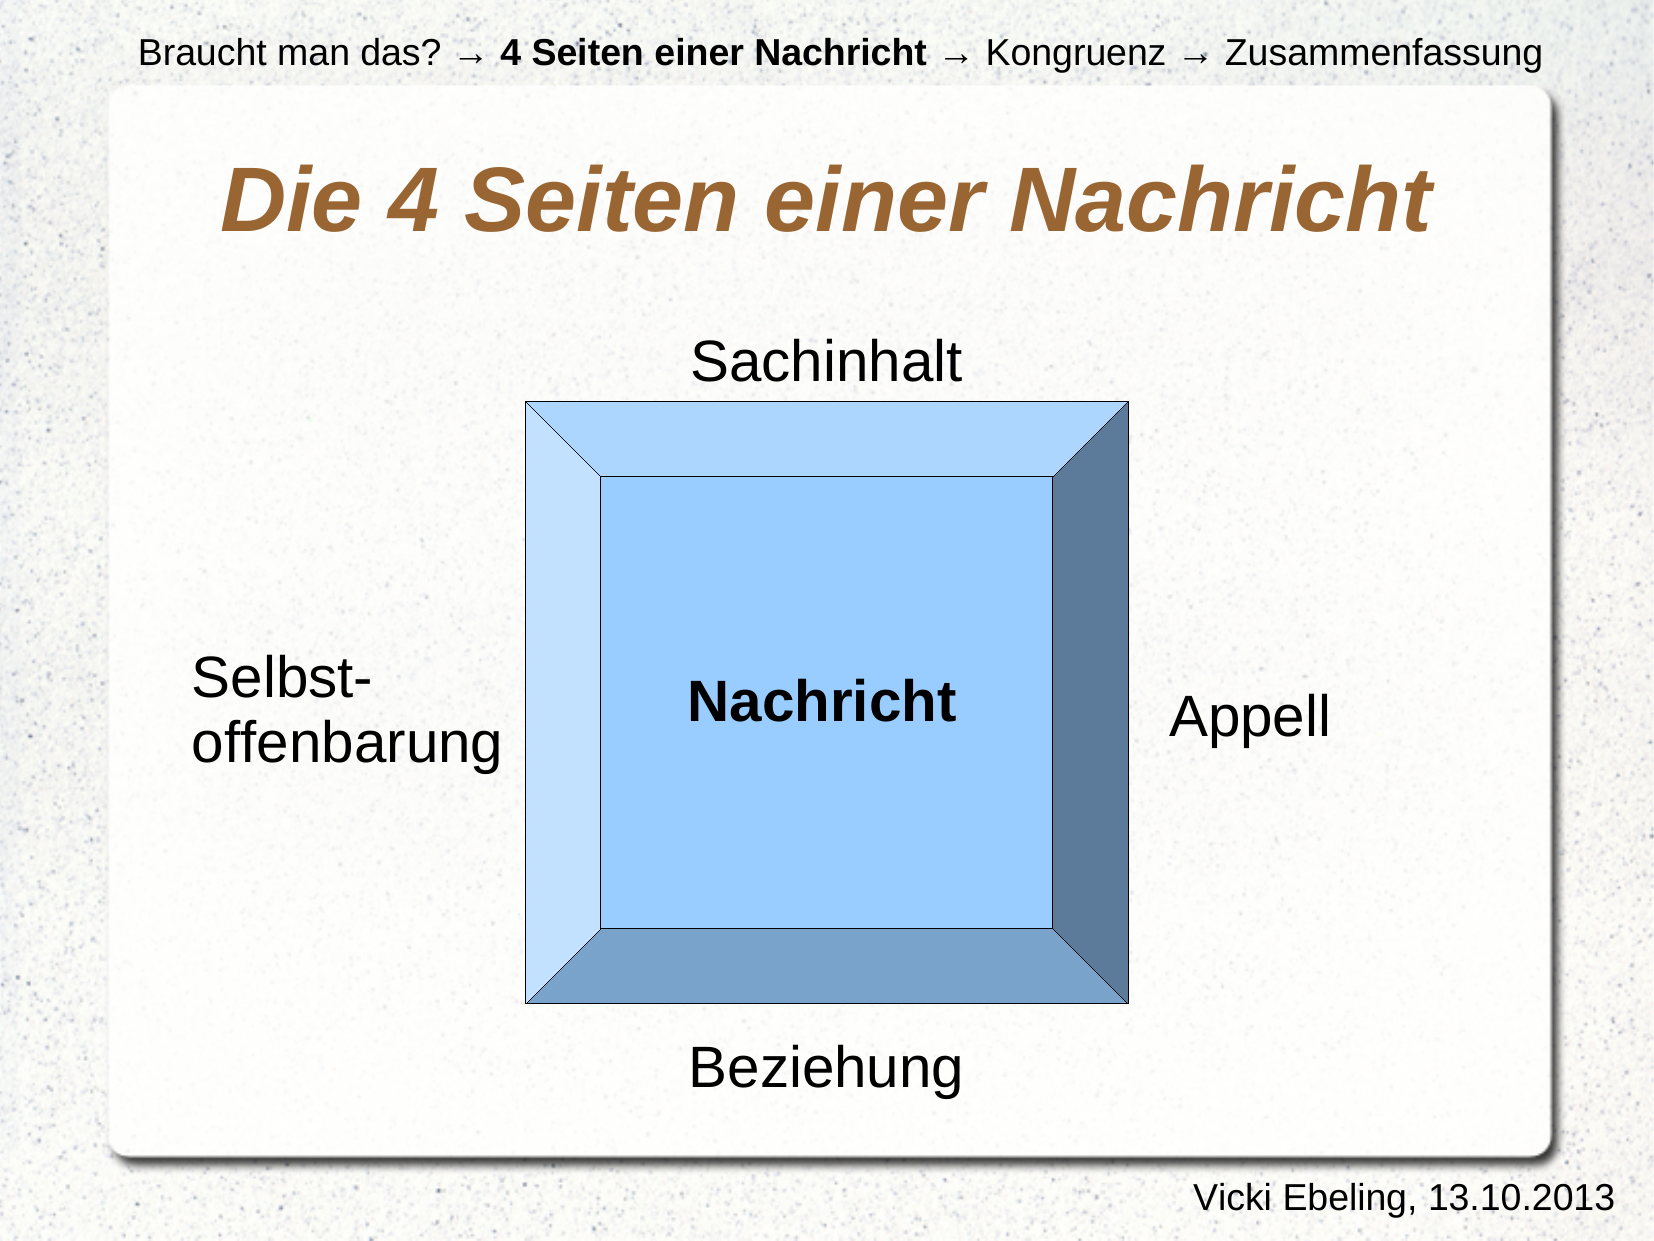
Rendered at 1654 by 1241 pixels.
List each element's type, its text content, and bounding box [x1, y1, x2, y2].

text_box [527, 401, 1129, 1004]
title Die 4 Seiten einer Nachricht [118, 0, 1536, 619]
text_box Vicki Ebeling, 13.10.2013 [1178, 1169, 1630, 1227]
text_box Appell [1154, 676, 1347, 756]
text_box Braucht man das? → 4 Seiten einer Nachricht → Kongruenz → Zusammenfassung [123, 23, 1559, 81]
text_box Nachricht [673, 661, 972, 742]
text_box Sachinhalt [675, 321, 979, 402]
picture [0, 0, 1654, 1241]
text_box Beziehung [673, 1027, 980, 1108]
text_box Selbst- offenbarung [177, 637, 519, 783]
